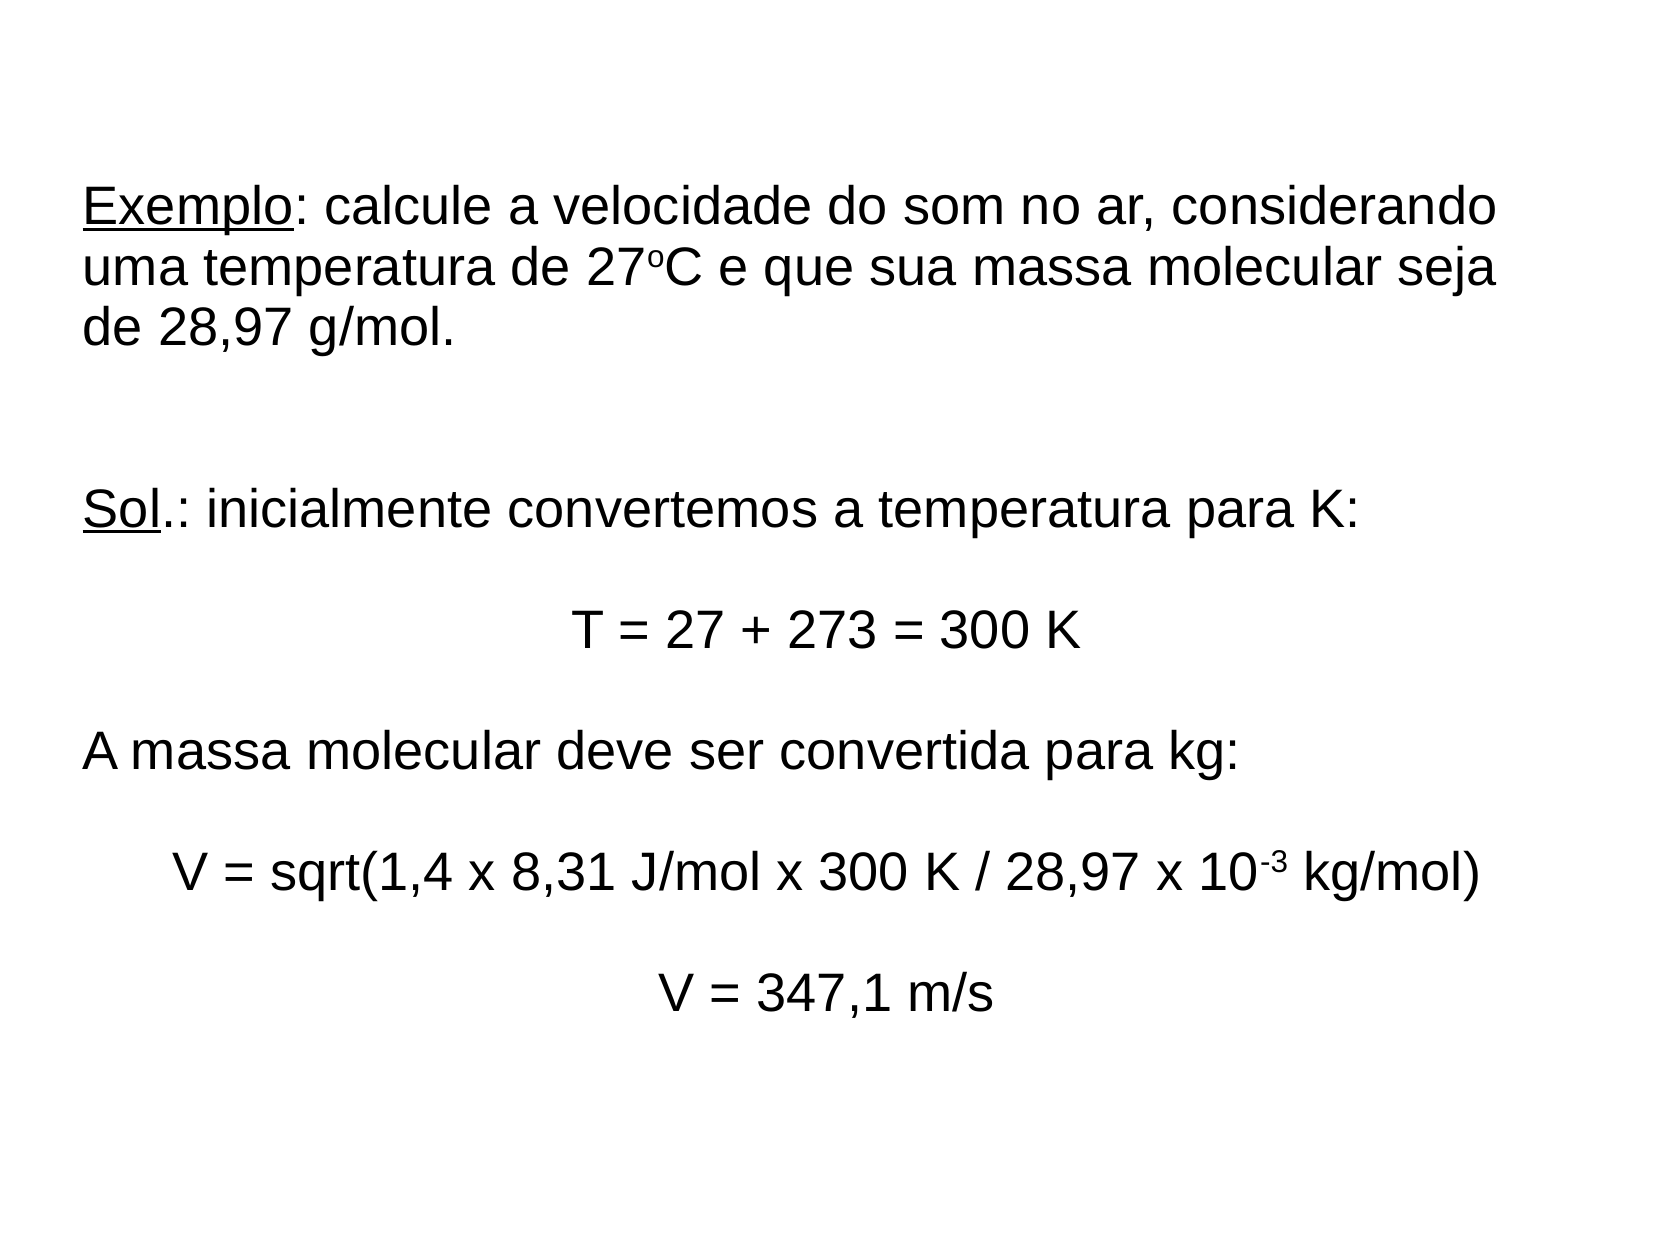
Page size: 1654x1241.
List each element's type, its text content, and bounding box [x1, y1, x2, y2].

subtitle Exemplo: calcule a velocidade do som no ar, considerando uma temperatura de 27oC e que sua massa molecular seja de 28,97 g/mol. Sol.: inicialmente convertemos a temperatura para K: T = 27 + 273 = 300 K A massa molecular deve ser convertida para kg: V = sqrt(1,4 x 8,31 J/mol x 300 K / 28,97 x 10-3 kg/mol) V = 347,1 m/s [82, 149, 1571, 1110]
